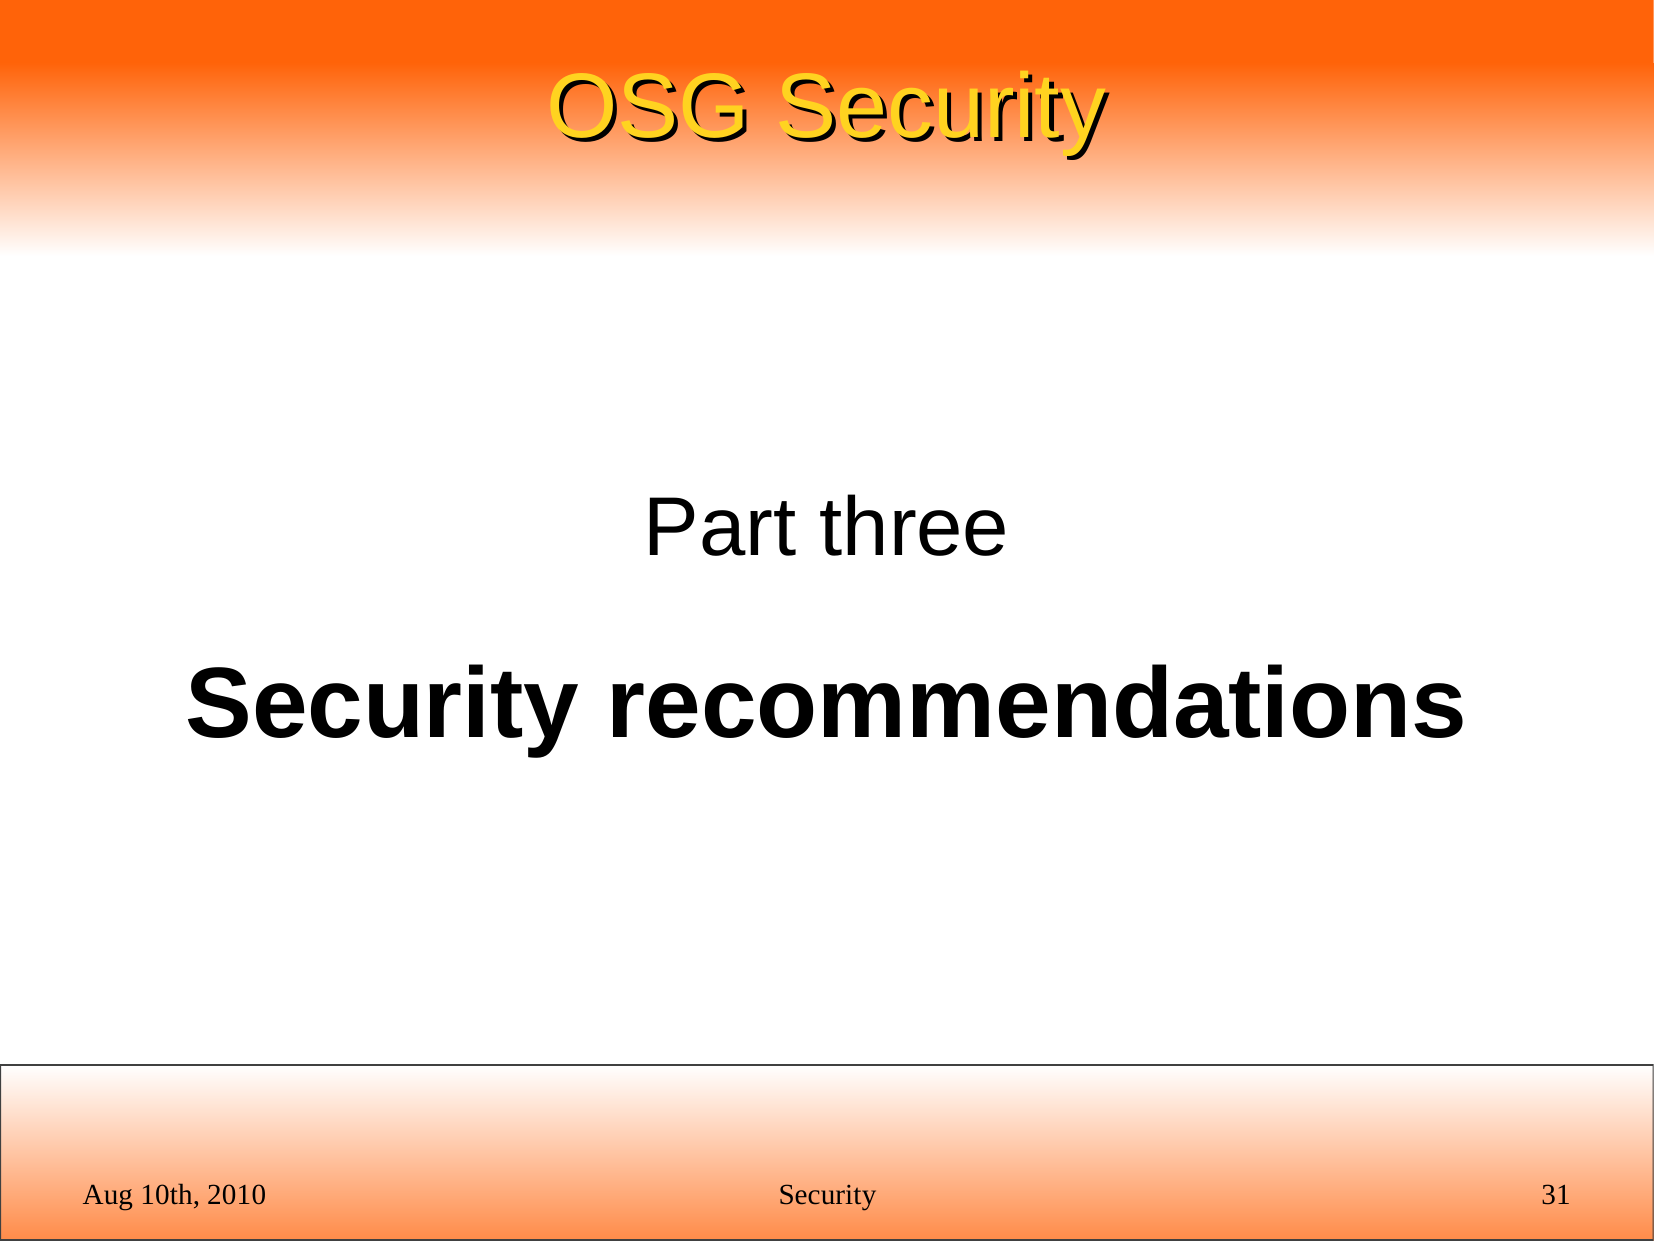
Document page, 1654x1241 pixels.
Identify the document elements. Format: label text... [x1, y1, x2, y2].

subtitle Part three Security recommendations [82, 254, 1571, 1059]
title OSG Security [82, 2, 1571, 210]
